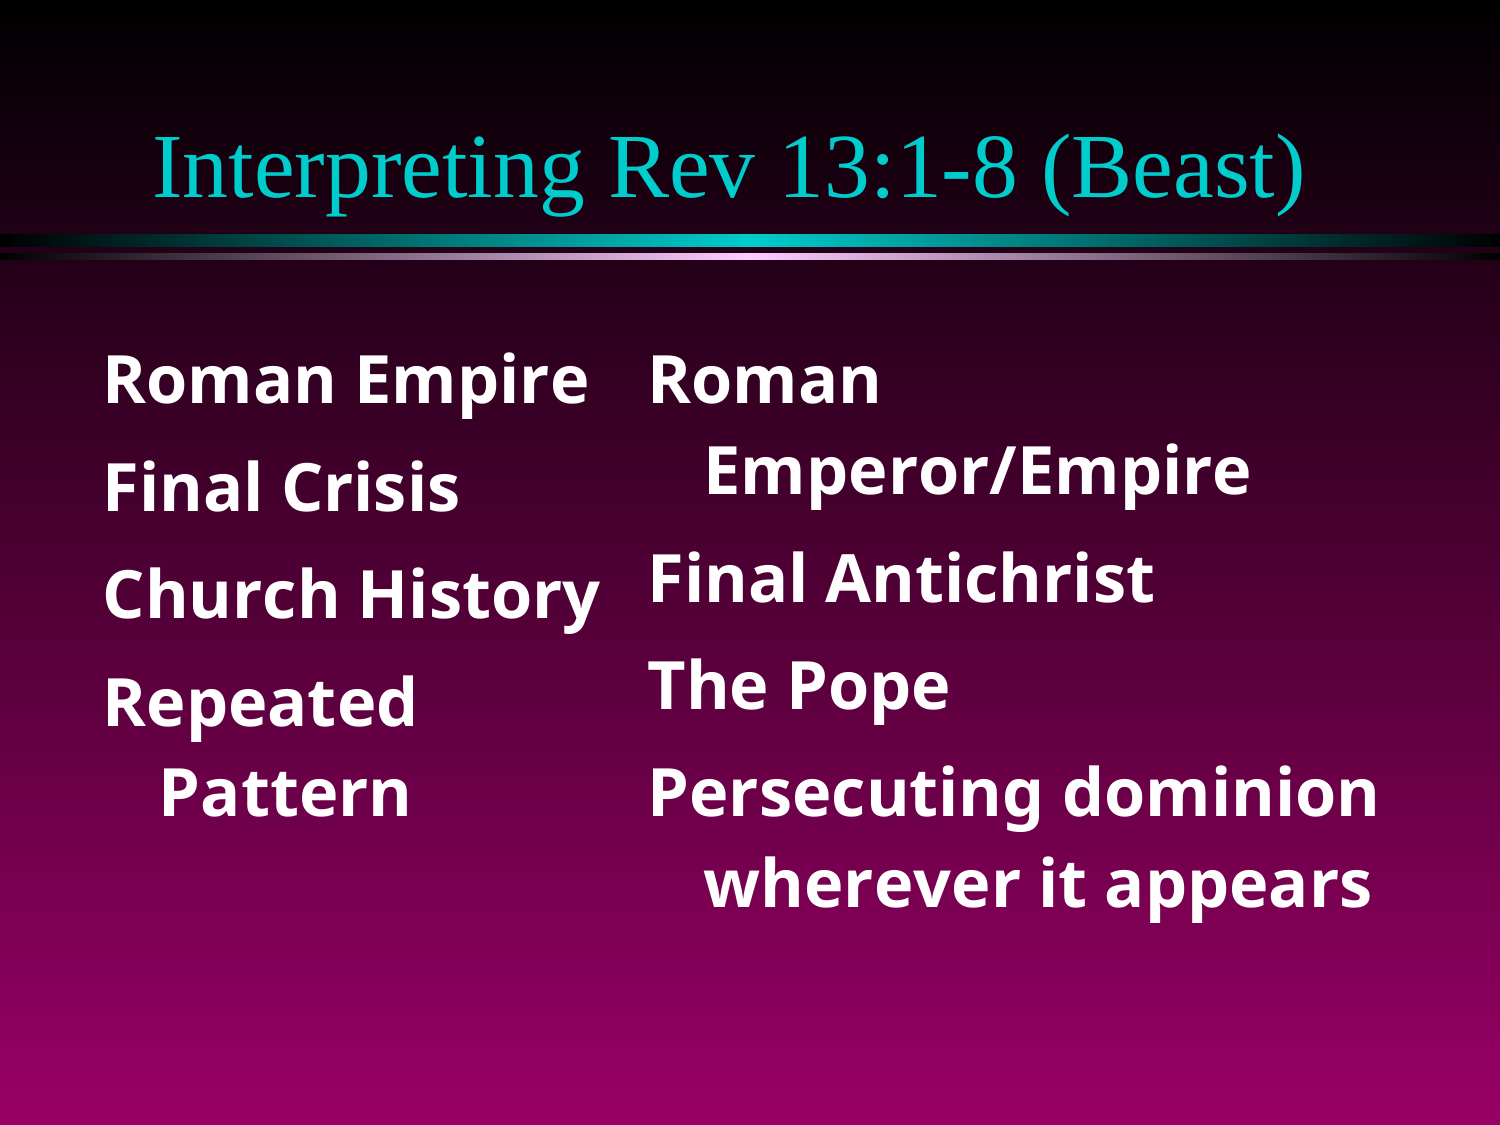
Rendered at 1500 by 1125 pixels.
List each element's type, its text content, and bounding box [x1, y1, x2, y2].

list Roman Empire Final Crisis Church History Repeated Pattern [87, 324, 631, 1001]
title Interpreting Rev 13:1-8 (Beast) [39, 37, 1422, 225]
list Roman Emperor/Empire Final Antichrist The Pope Persecuting dominion wherever it appears [632, 324, 1463, 1001]
